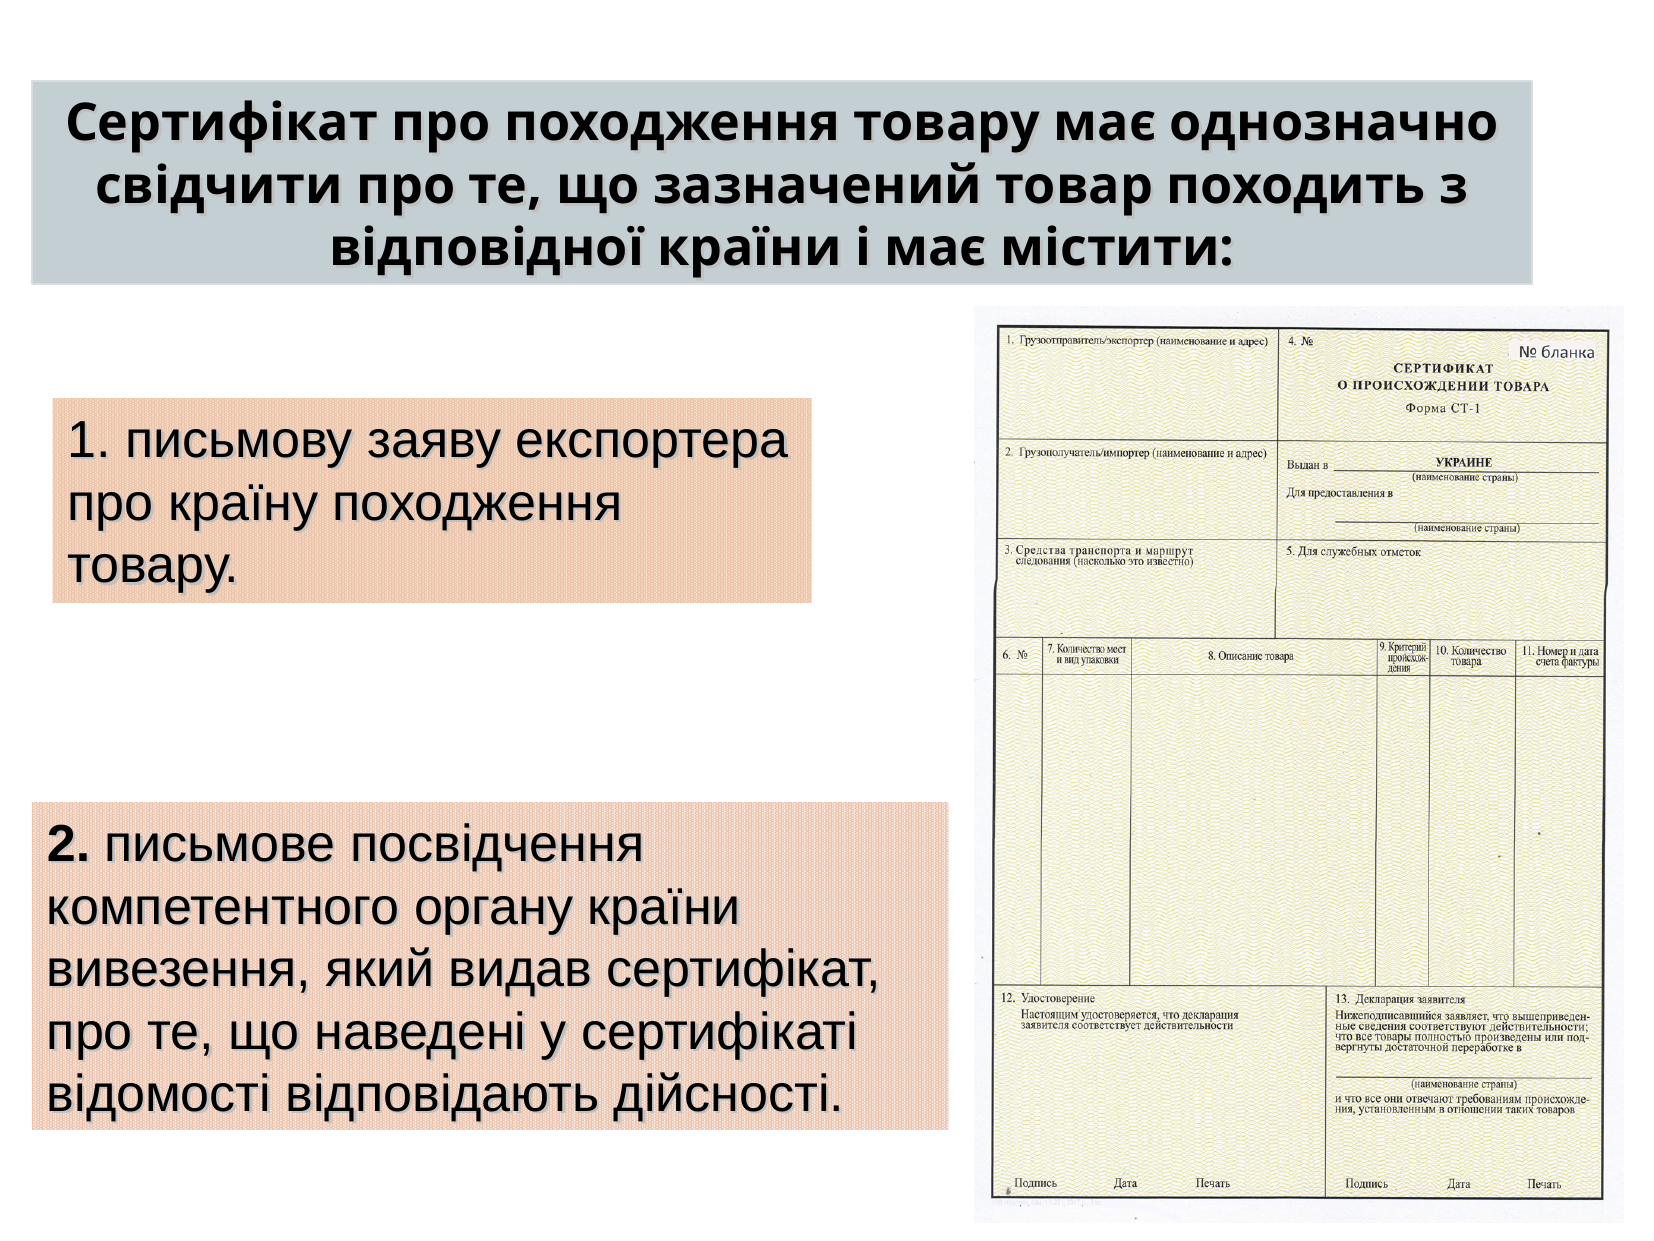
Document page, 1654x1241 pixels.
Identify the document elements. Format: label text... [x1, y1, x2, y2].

text_box Сертифікат про походження товару має однозначно свідчити про те, що зазначений товар походить з відповідної країни і має містити: [32, 81, 1532, 284]
text_box 1. письмову заяву експортера про країну походження товару. [52, 398, 812, 603]
text_box 2. письмове посвідчення компетентного органу країни вивезення, який видав сертифікат, про те, що наведені у сертифікаті відомості відповідають дійсності. [32, 802, 948, 1130]
picture [974, 306, 1624, 1223]
